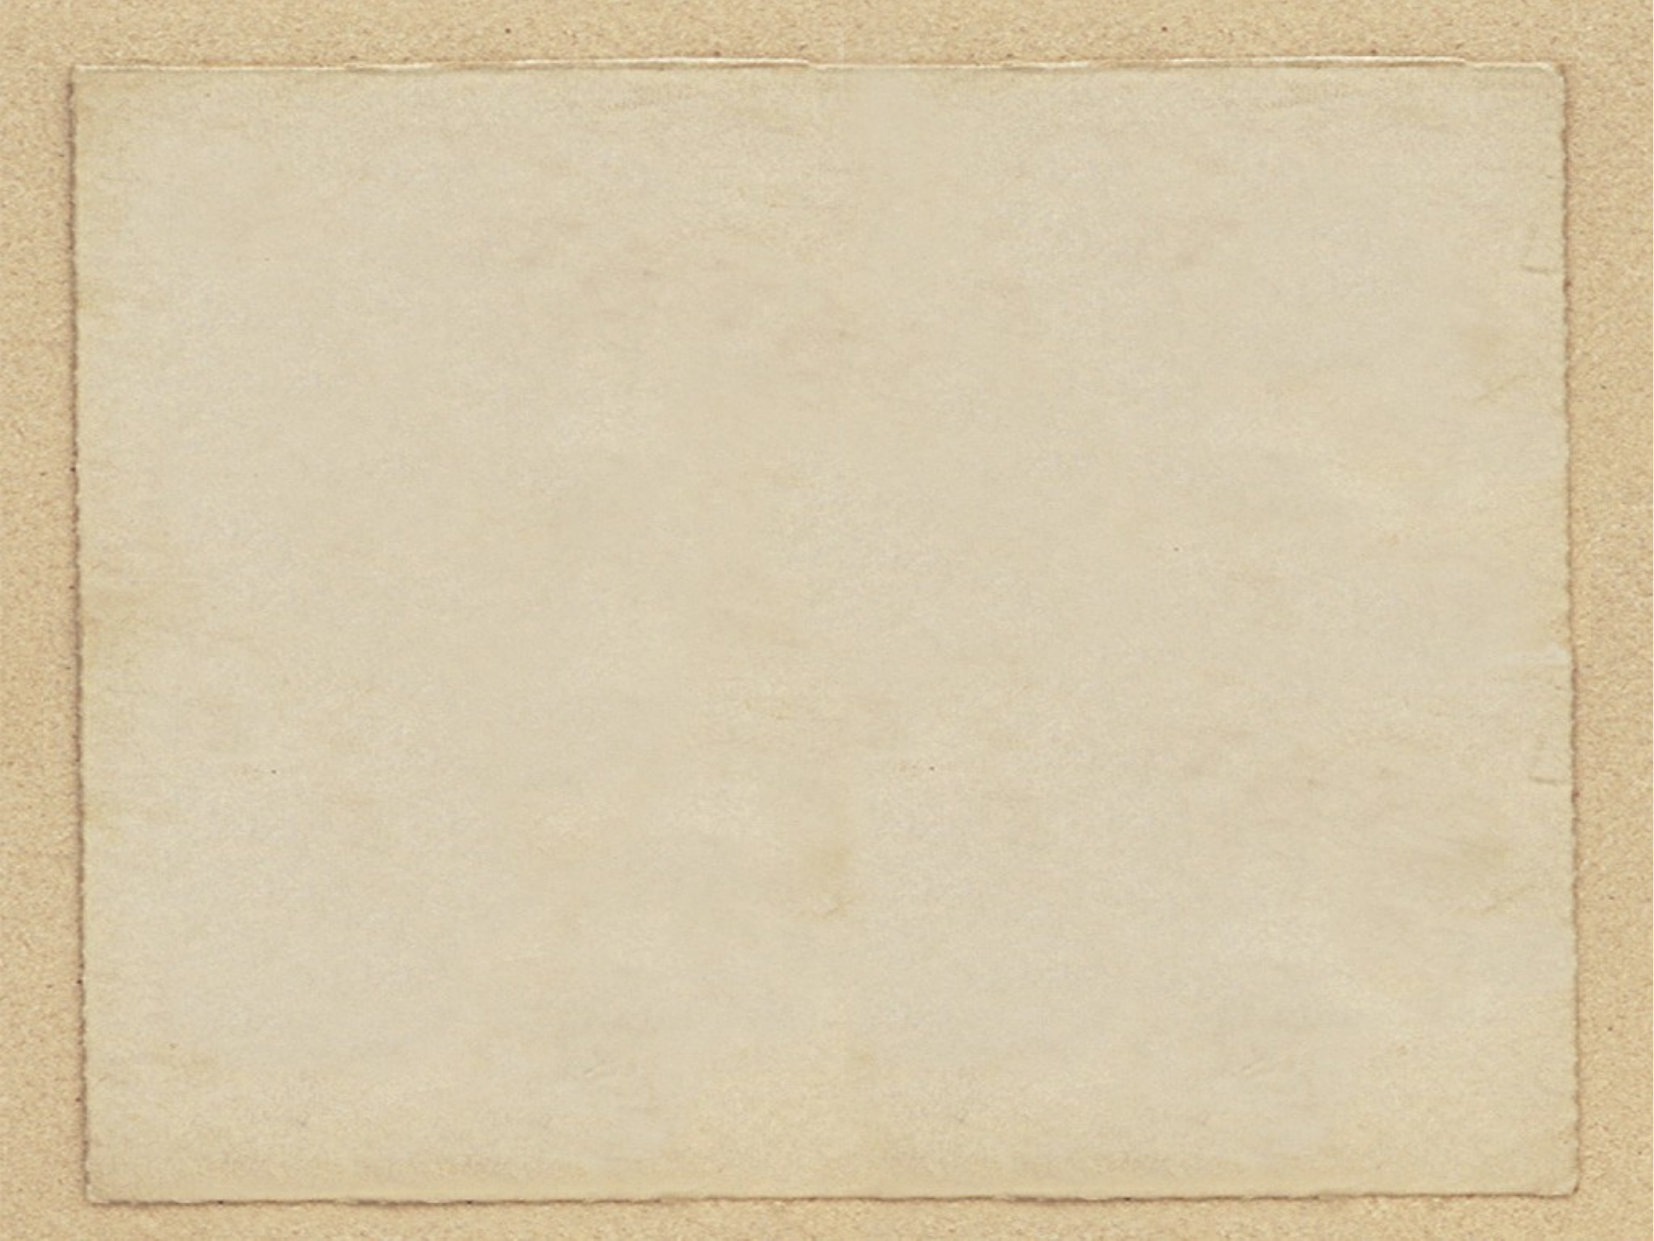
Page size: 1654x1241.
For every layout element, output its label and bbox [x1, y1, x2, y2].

text_box [75, 75, 1576, 1201]
picture [0, 0, 1654, 1241]
